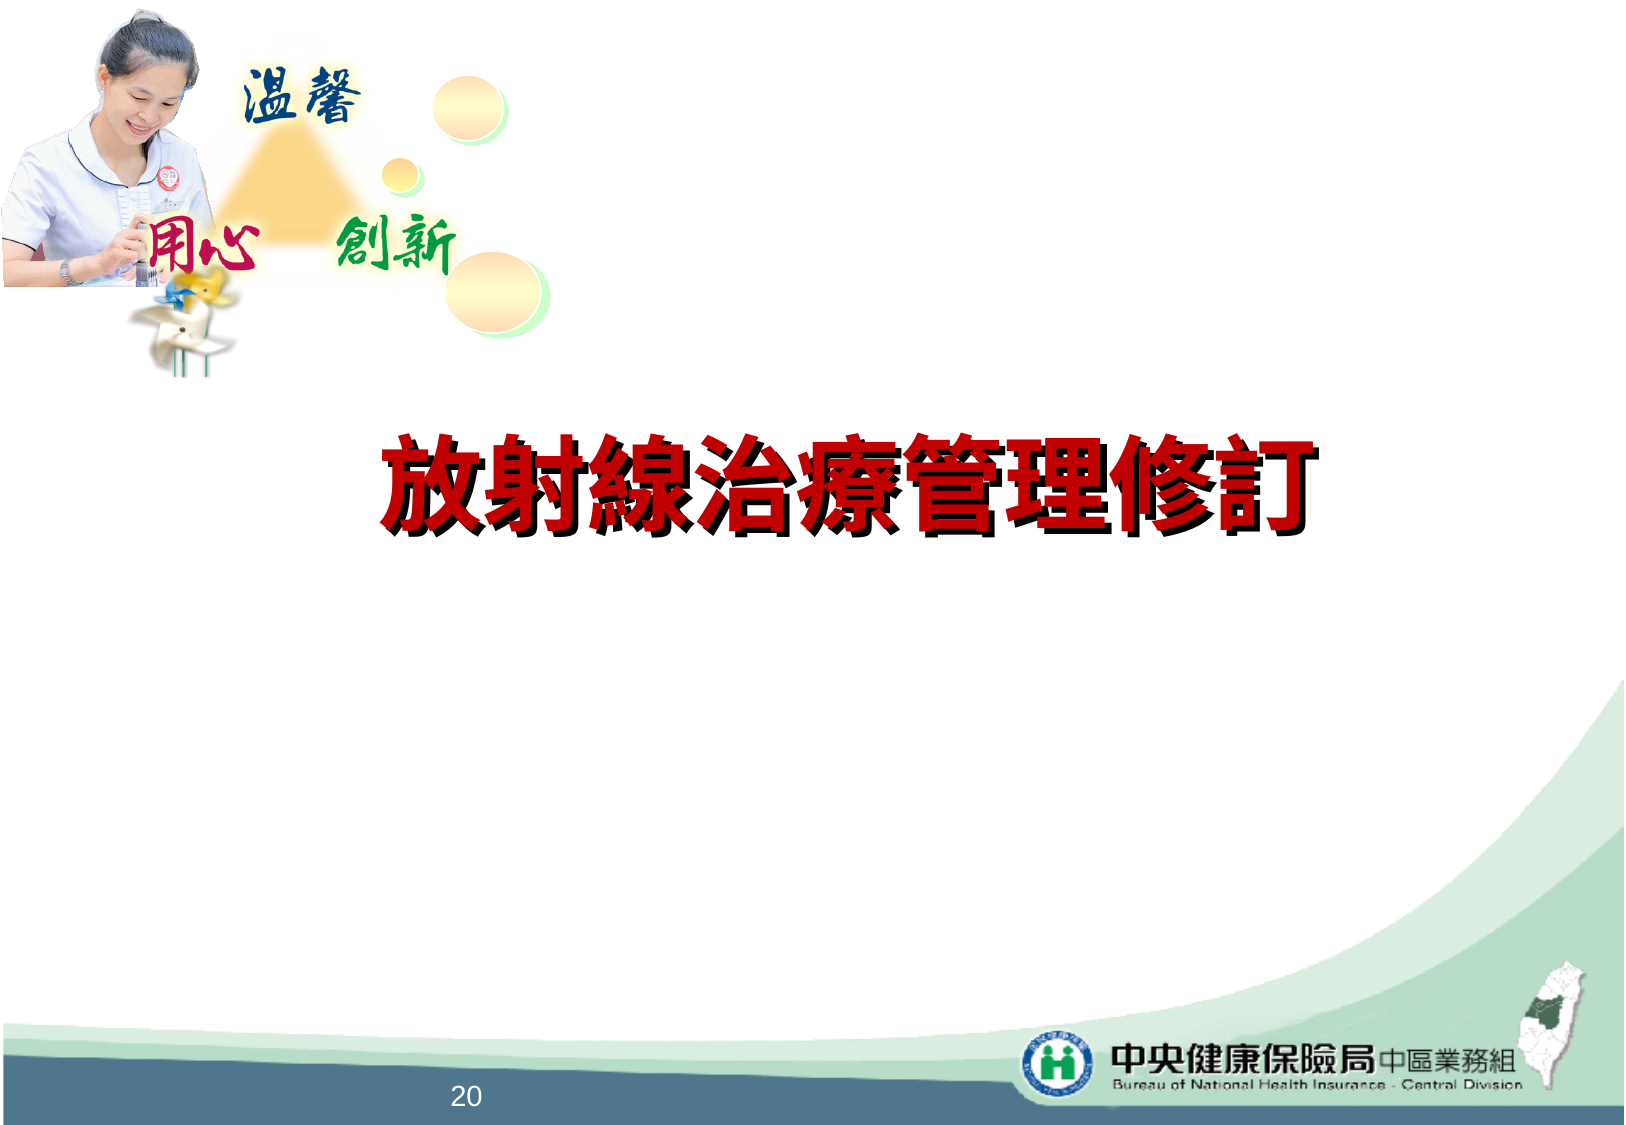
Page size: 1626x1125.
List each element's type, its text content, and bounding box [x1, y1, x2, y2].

text_box [435, 1065, 815, 1125]
title 放射線治療管理修訂 [132, 316, 1563, 645]
